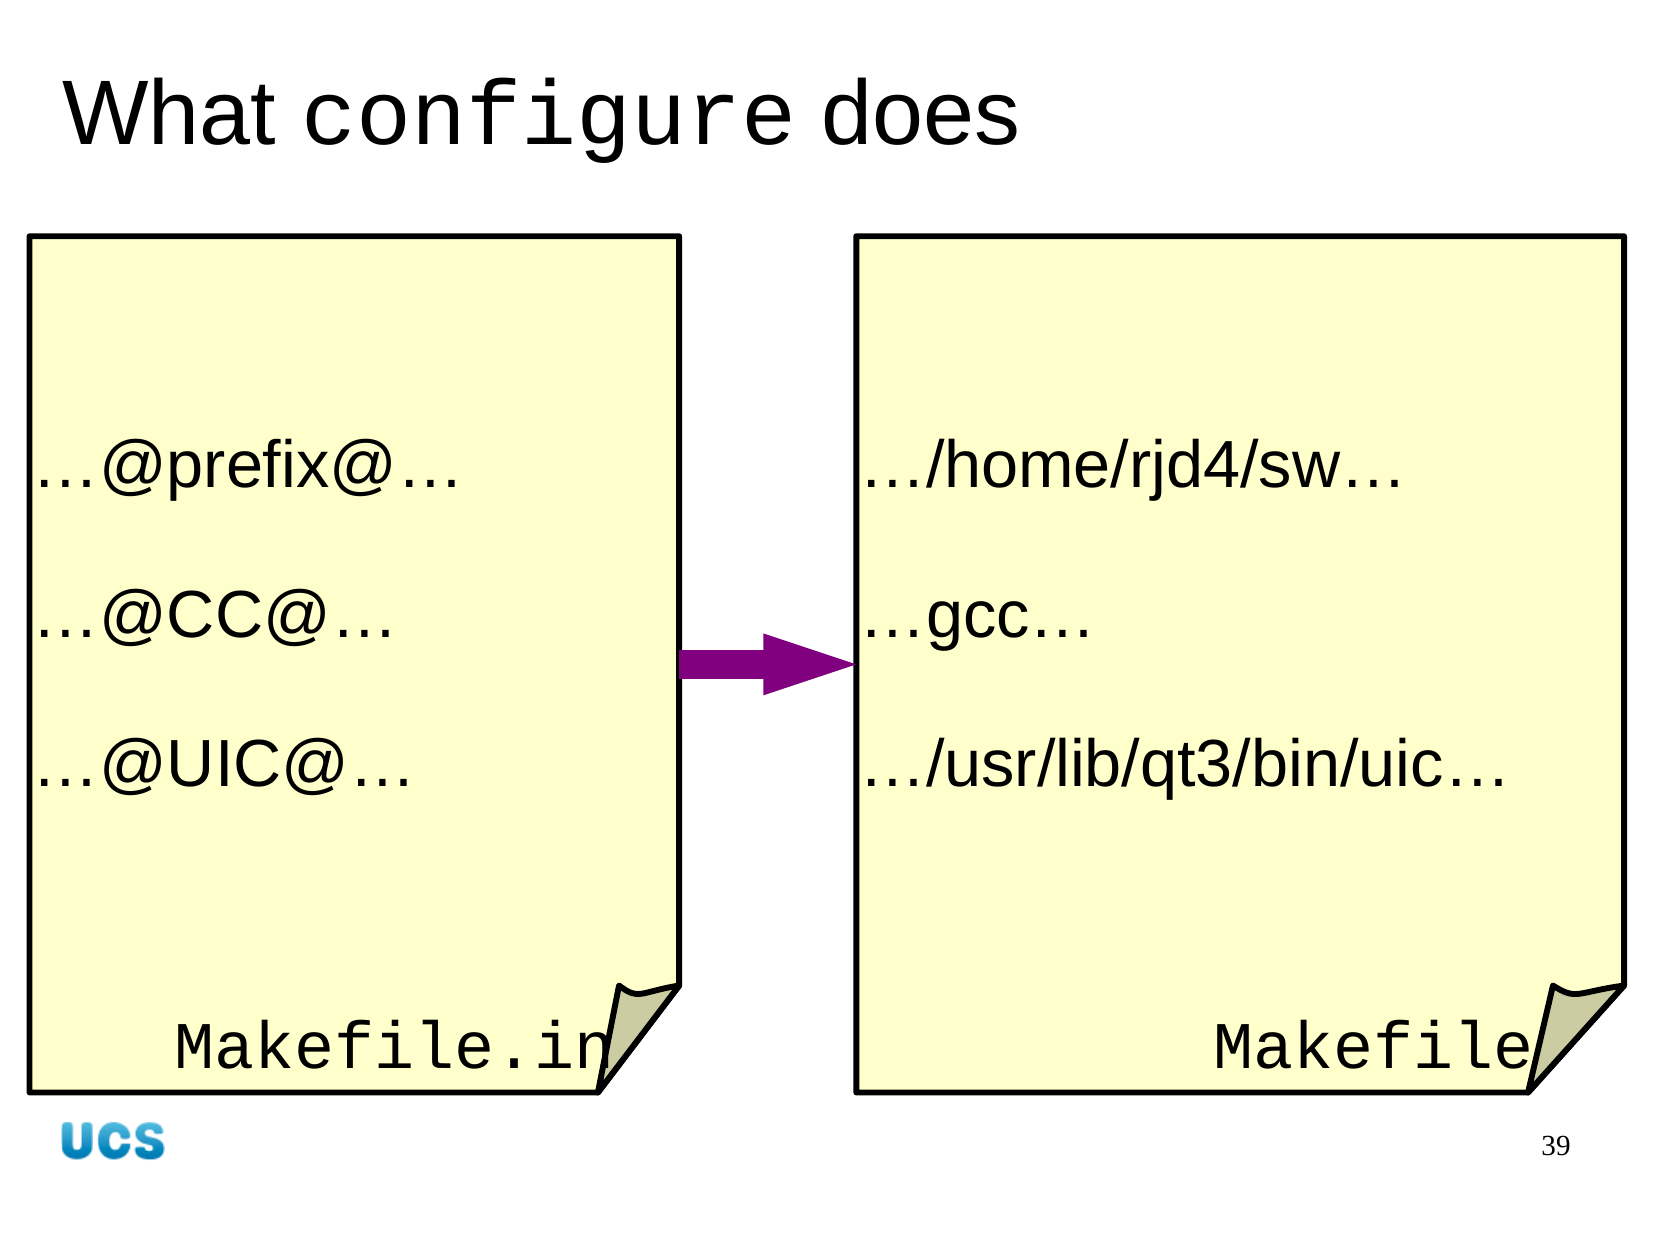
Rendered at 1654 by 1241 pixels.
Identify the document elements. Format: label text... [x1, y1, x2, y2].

text_box Makefile.in [171, 1009, 618, 1092]
text_box What configure does [59, 59, 1025, 176]
text_box …/home/rjd4/sw… …gcc… …/usr/lib/qt3/bin/uic… [856, 236, 1625, 1093]
text_box …@prefix@… …@CC@… …@UIC@… [29, 236, 680, 1093]
text_box Makefile [1210, 1009, 1537, 1092]
picture [61, 1121, 165, 1161]
